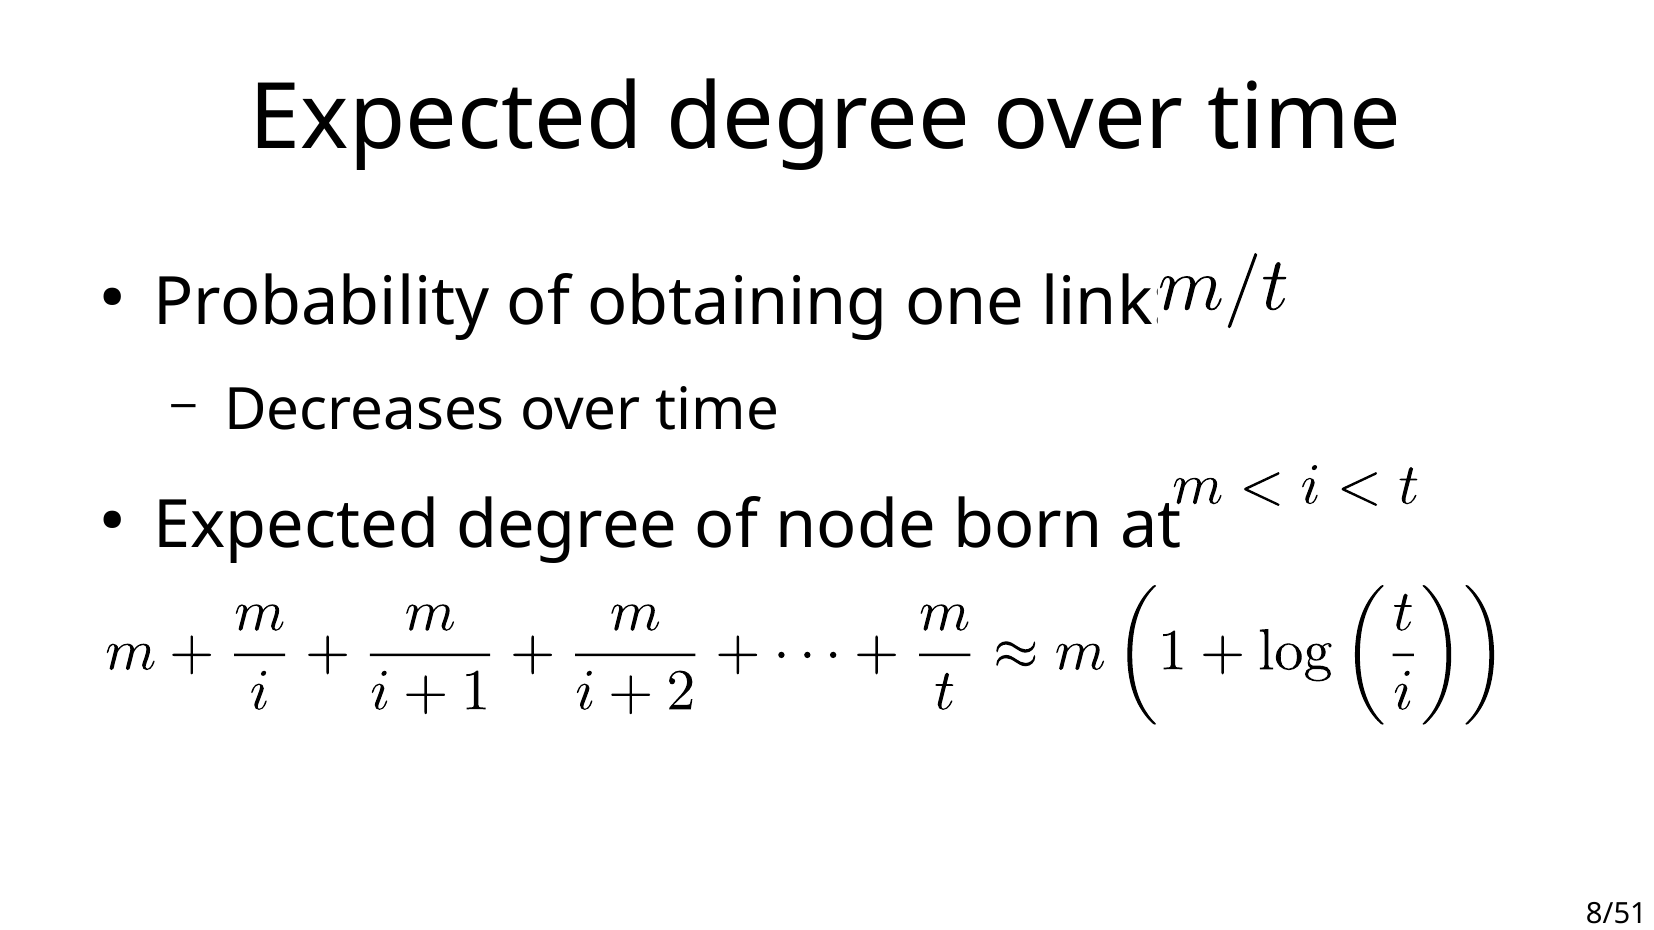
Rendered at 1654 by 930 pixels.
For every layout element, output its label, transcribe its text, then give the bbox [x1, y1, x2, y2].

list Probability of obtaining one link: Decreases over time Expected degree of node born at [82, 252, 1571, 793]
title Expected degree over time [82, 1, 1571, 225]
text_box [105, 585, 1507, 725]
text_box [1172, 465, 1420, 506]
text_box [1157, 252, 1289, 329]
